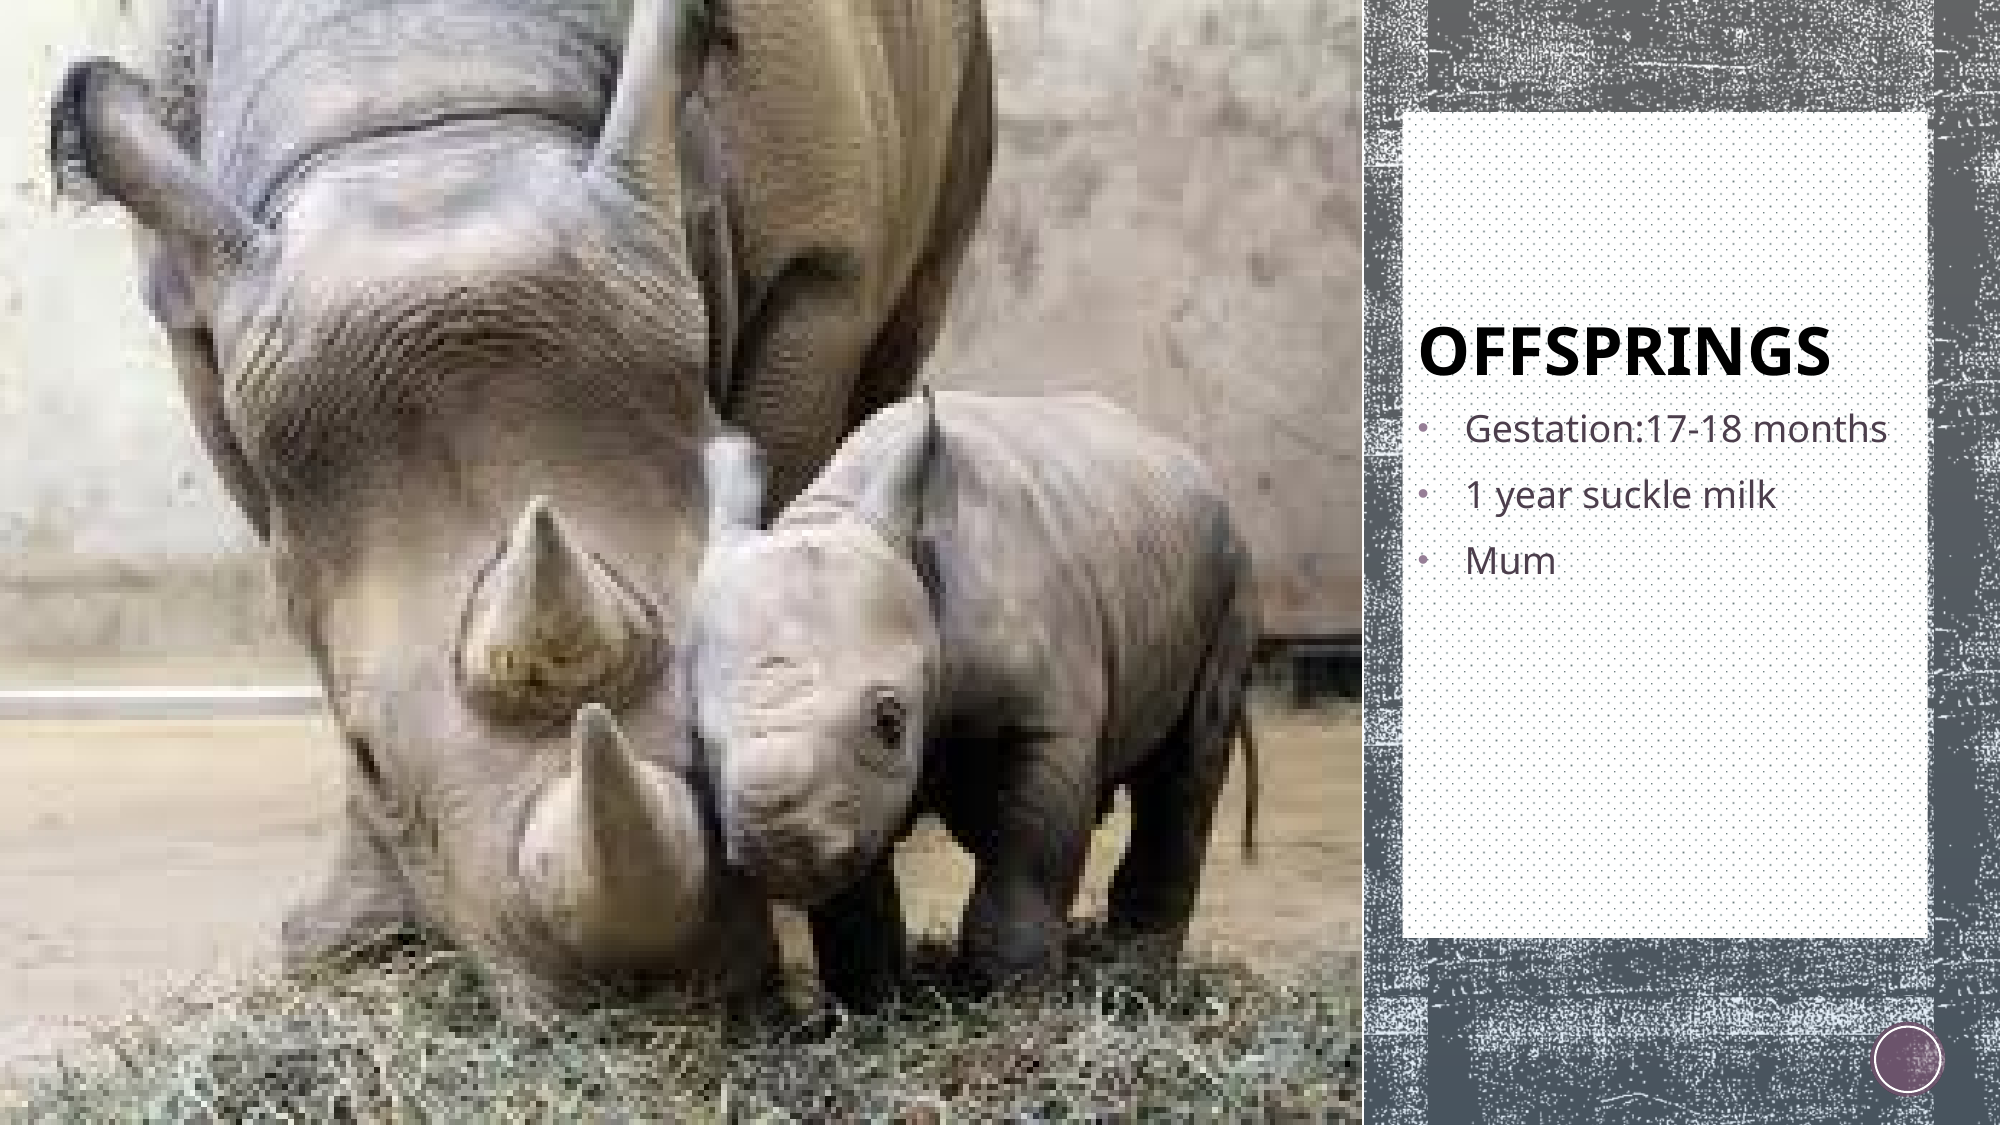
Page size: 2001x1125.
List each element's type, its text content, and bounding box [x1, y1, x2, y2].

list Gestation:17-18 months 1 year suckle milk Mum [1402, 397, 1928, 938]
picture [1870, 1021, 1946, 1097]
picture [0, 0, 1363, 1125]
title OFFSPRINGS [1402, 112, 1928, 397]
